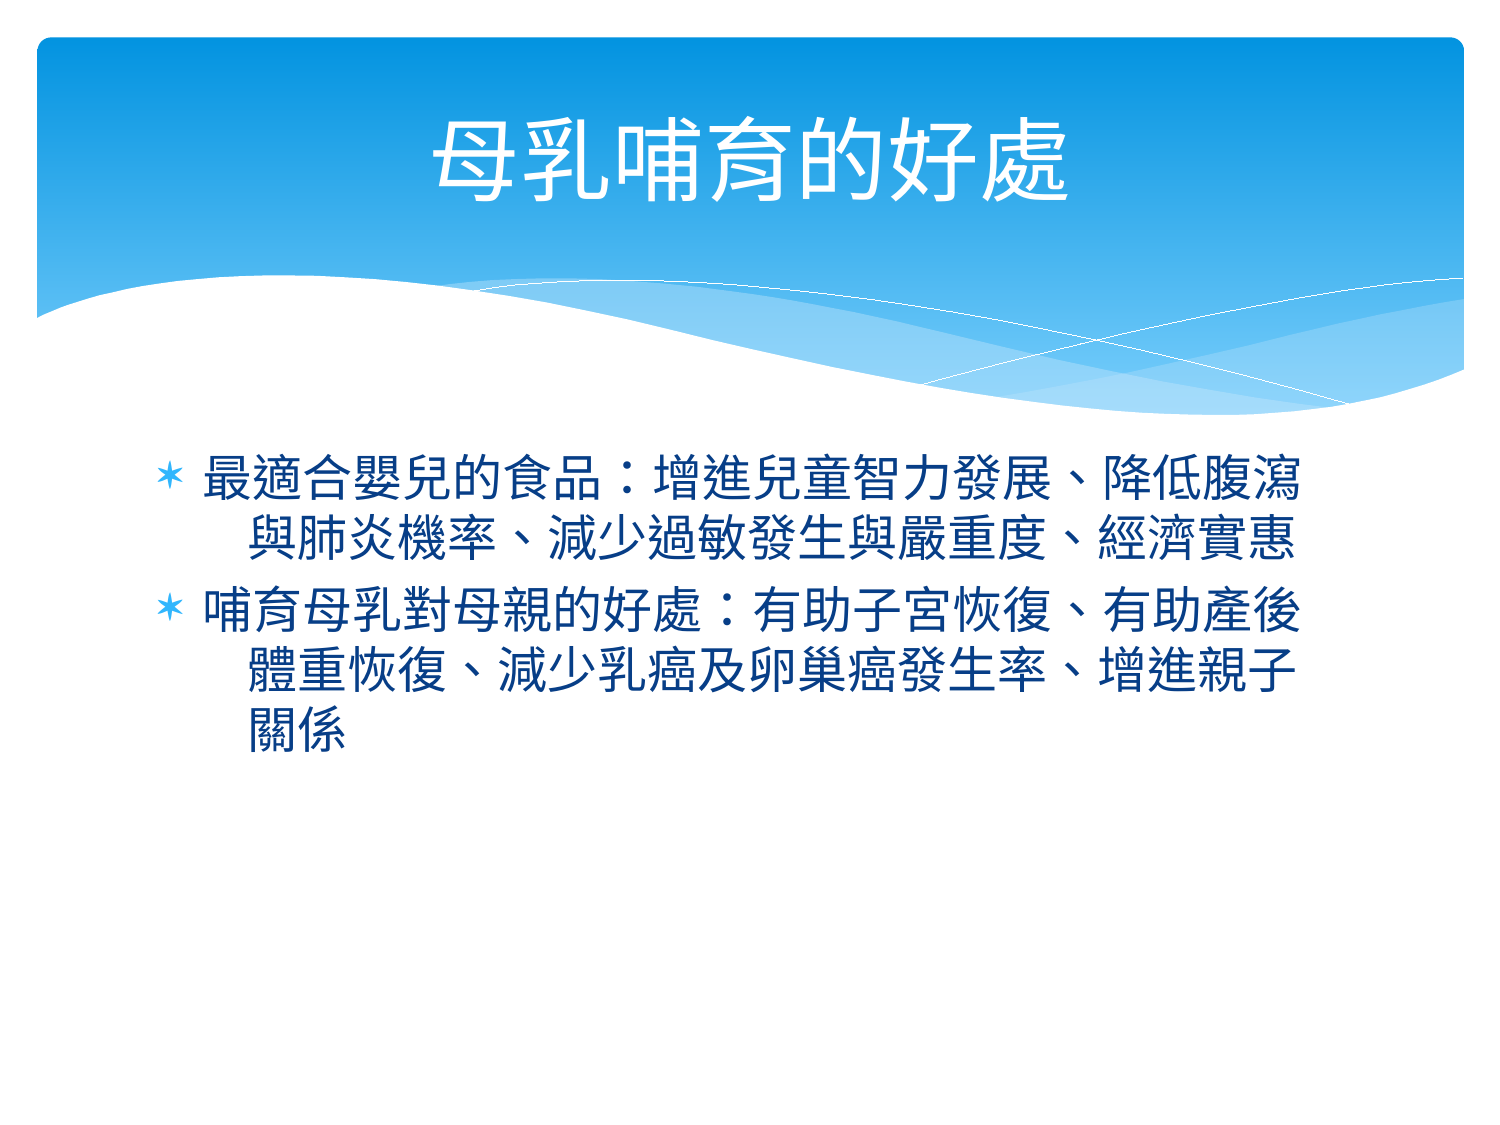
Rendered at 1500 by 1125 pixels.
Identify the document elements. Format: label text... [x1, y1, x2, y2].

title 母乳哺育的好處 [75, 55, 1426, 261]
list 最適合嬰兒的食品：增進兒童智力發展、降低腹瀉與肺炎機率、減少過敏發生與嚴重度、經濟實惠 哺育母乳對母親的好處：有助子宮恢復、有助產後體重恢復、減少乳癌及卵巢癌發生率、增進親子關係 [142, 438, 1359, 1005]
